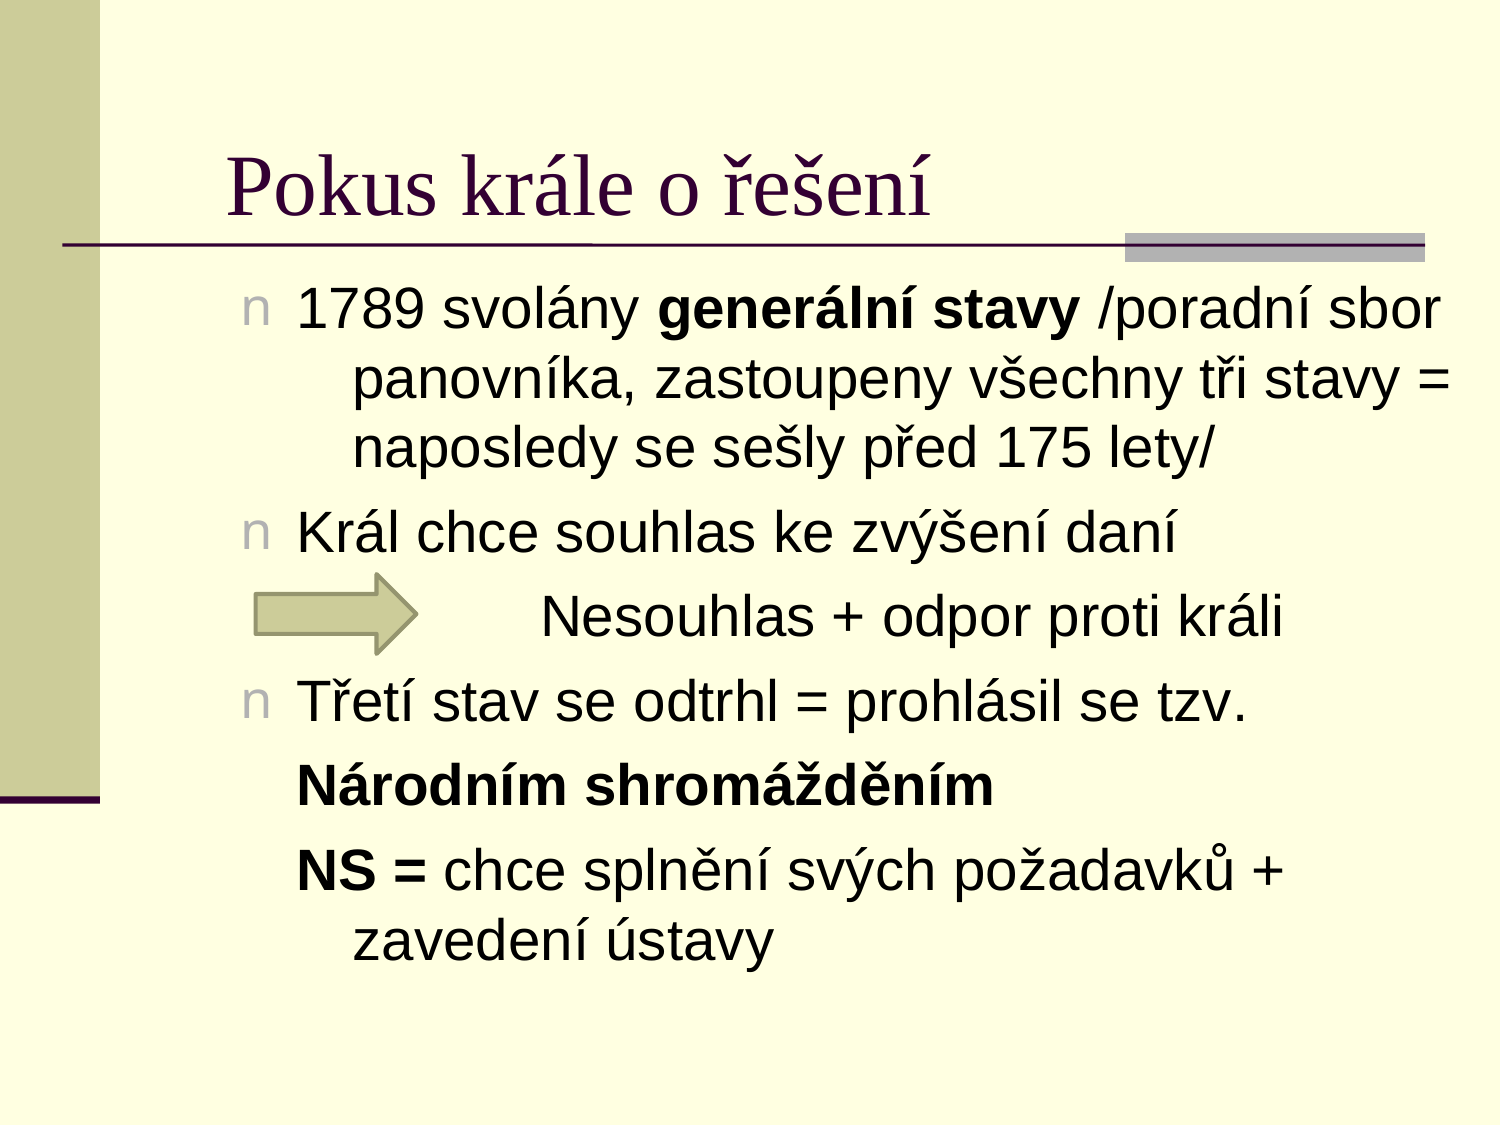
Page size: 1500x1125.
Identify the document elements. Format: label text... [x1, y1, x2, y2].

text_box [255, 574, 417, 654]
title Pokus krále o řešení [225, 45, 1500, 234]
list 1789 svolány generální stavy /poradní sbor panovníka, zastoupeny všechny tři stavy = naposledy se sešly před 175 lety/ Král chce souhlas ke zvýšení daní Nesouhlas + odpor proti králi Třetí stav se odtrhl = prohlásil se tzv. Národním shromážděním NS = chce splnění svých požadavků + zavedení ústavy [225, 262, 1500, 1006]
